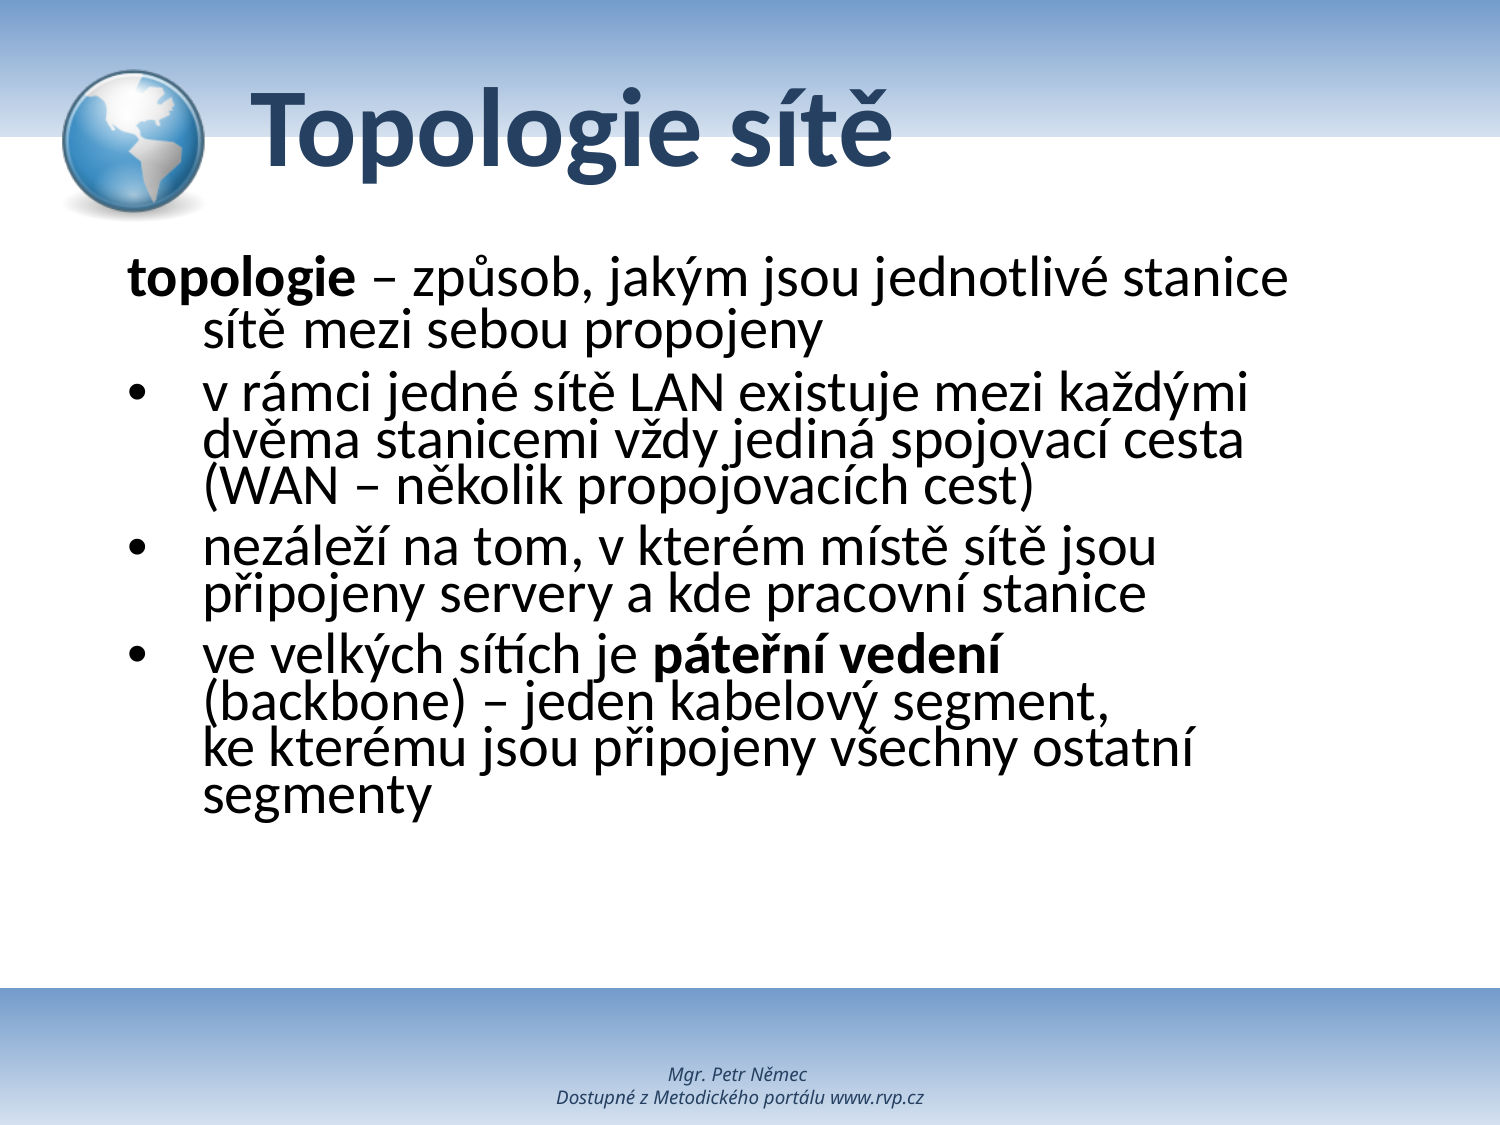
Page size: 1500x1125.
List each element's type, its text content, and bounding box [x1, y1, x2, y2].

list topologie – způsob, jakým jsou jednotlivé stanice sítě mezi sebou propojeny v rámci jedné sítě LAN existuje mezi každými dvěma stanicemi vždy jediná spojovací cesta (WAN – několik propojovacích cest) nezáleží na tom, v kterém místě sítě jsou připojeny servery a kde pracovní stanice ve velkých sítích je páteřní vedení (backbone) – jeden kabelový segment, ke kterému jsou připojeny všechny ostatní segmenty [112, 251, 1388, 1095]
title Topologie sítě [235, 45, 1426, 233]
picture [56, 67, 211, 222]
